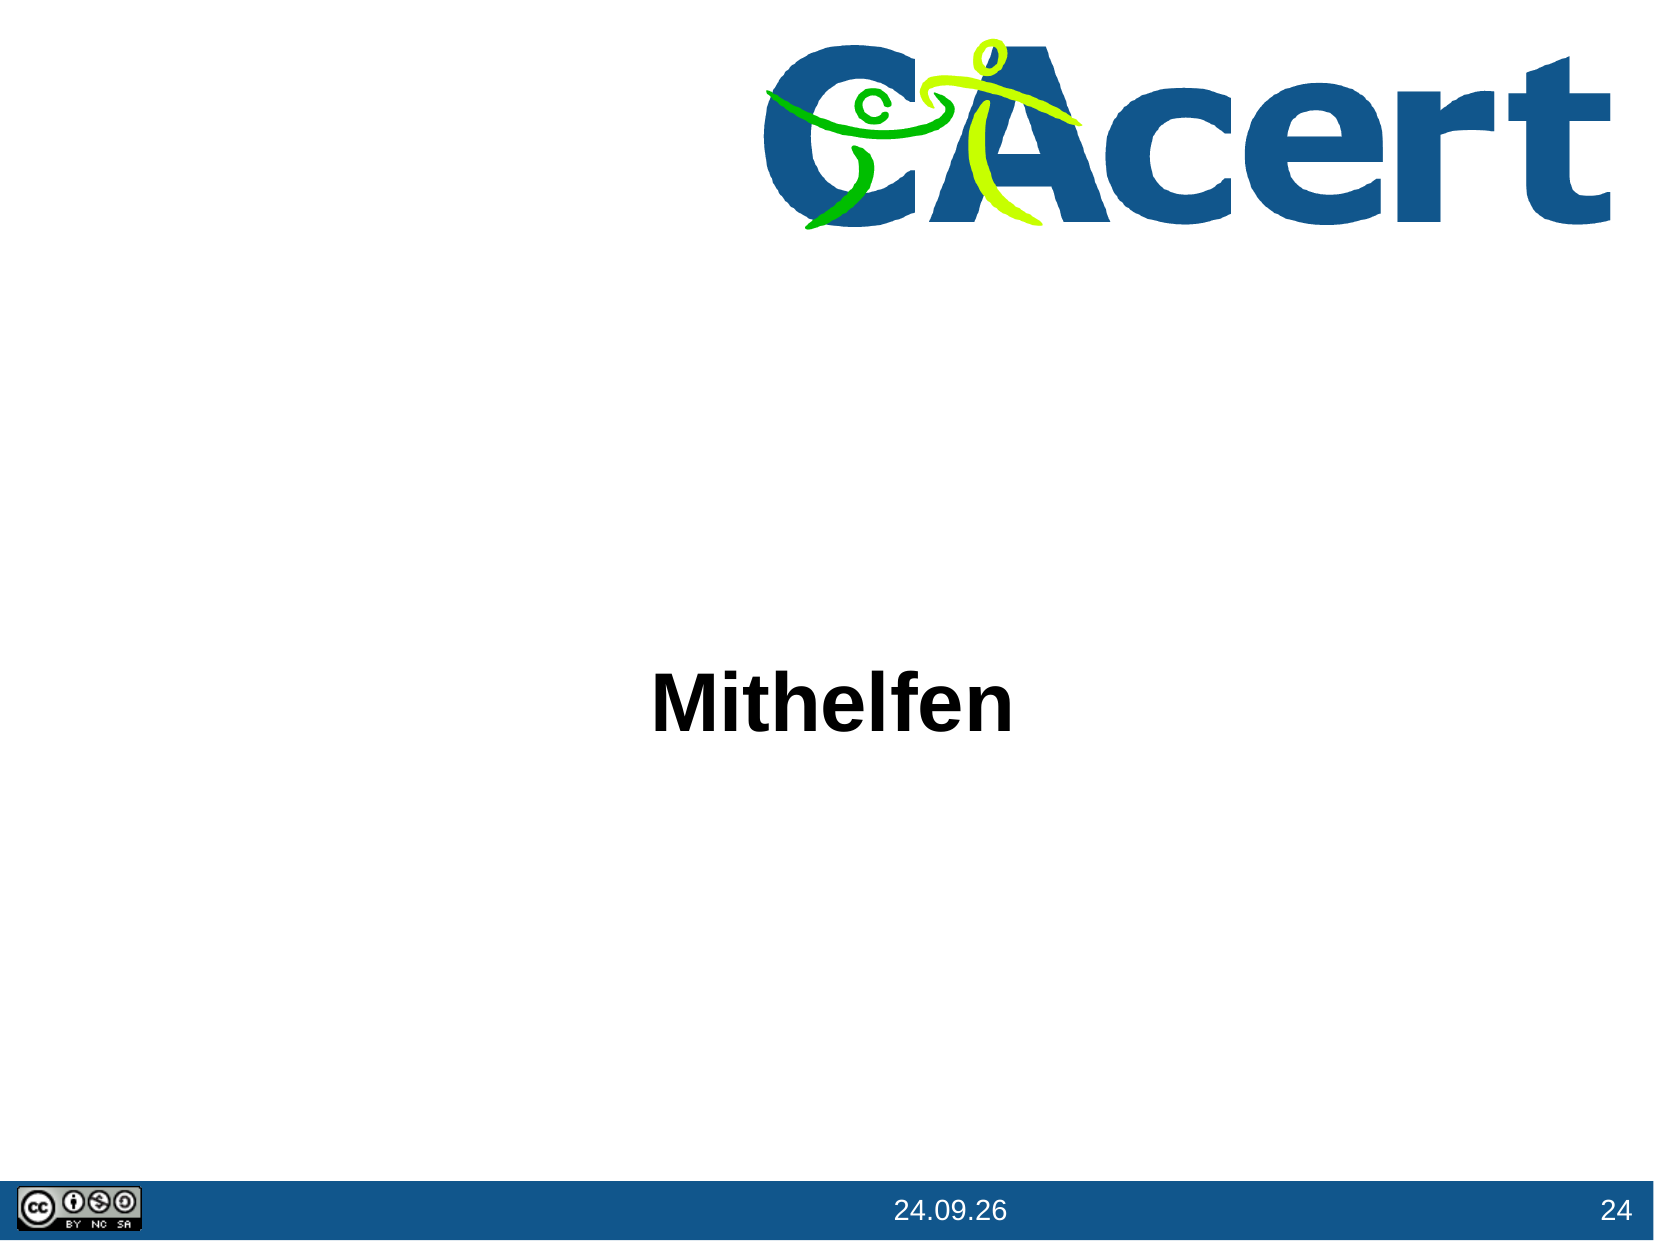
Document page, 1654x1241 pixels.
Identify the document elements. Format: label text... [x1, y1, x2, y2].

picture [17, 1186, 142, 1231]
picture [761, 35, 1613, 231]
title Mithelfen [88, 265, 1577, 1140]
